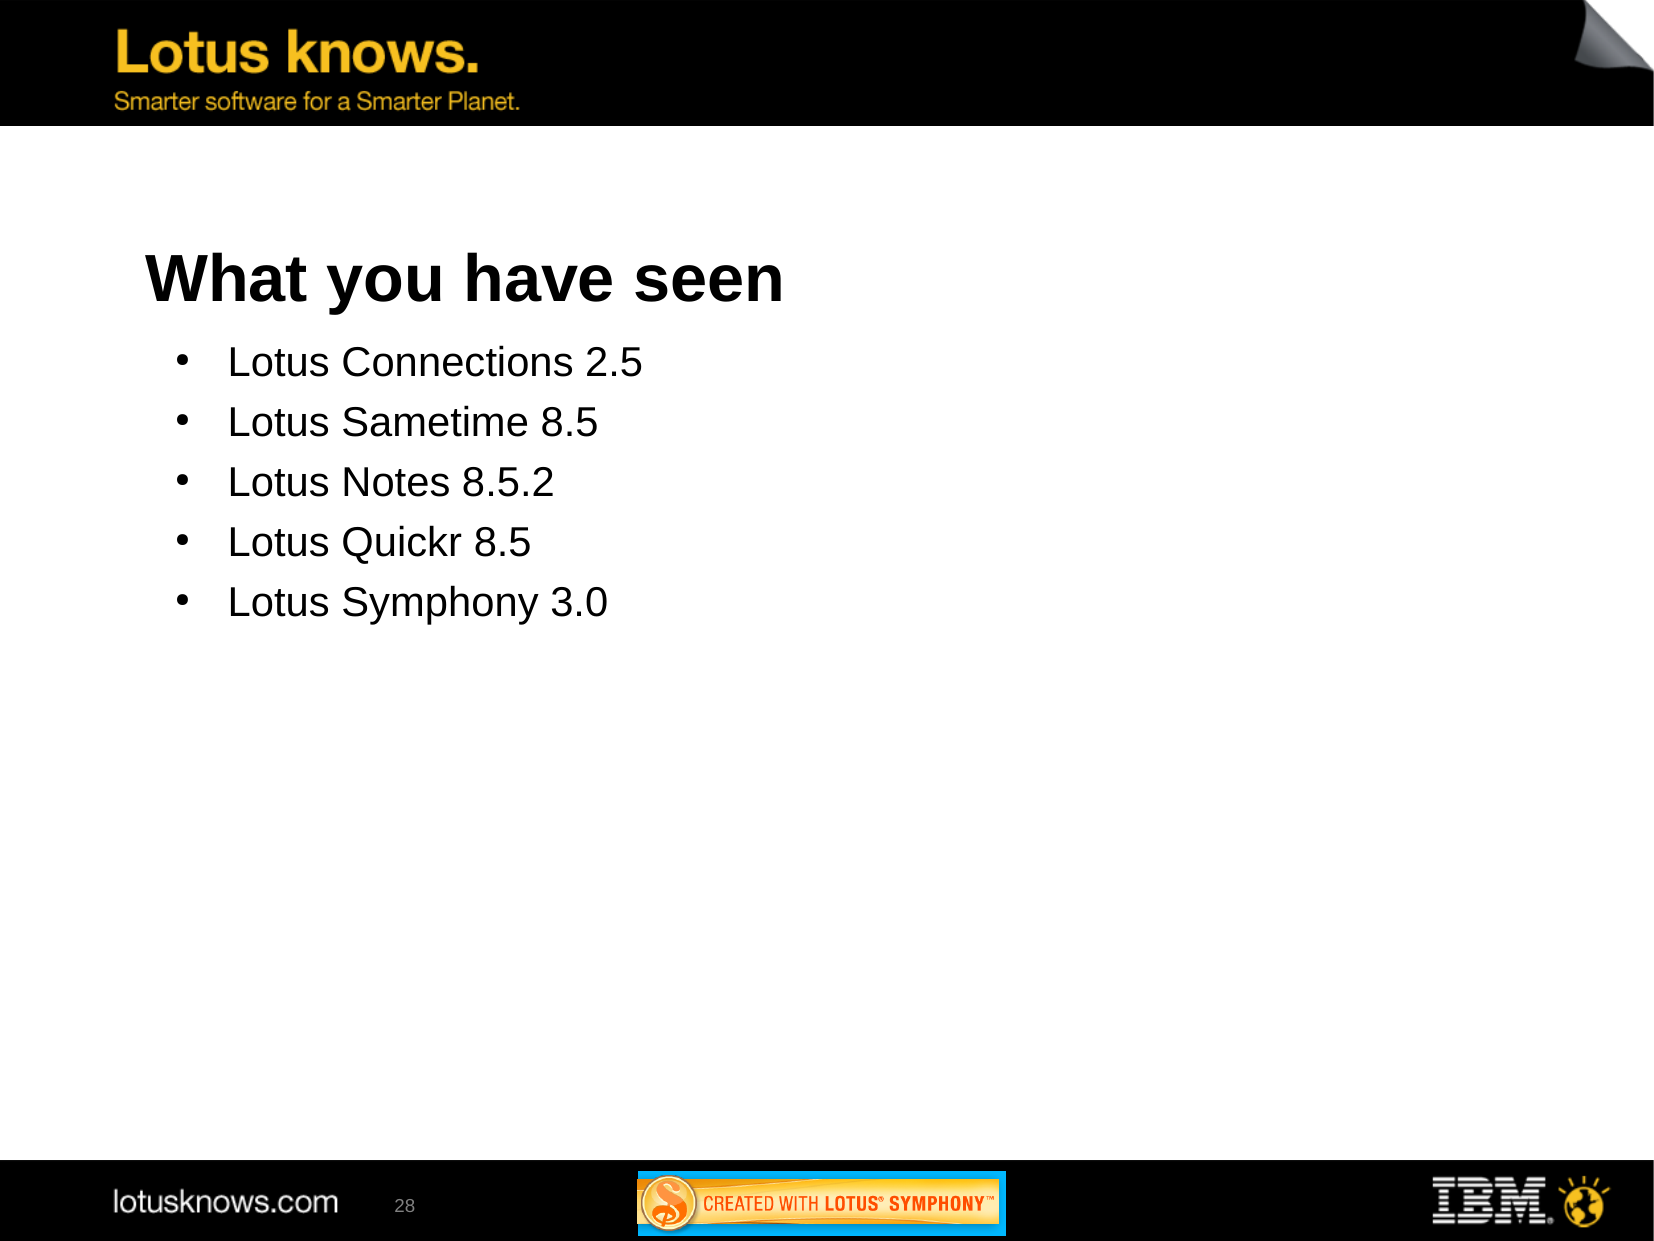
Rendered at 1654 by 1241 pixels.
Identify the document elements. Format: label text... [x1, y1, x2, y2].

list Lotus Connections 2.5 Lotus Sametime 8.5 Lotus Notes 8.5.2 Lotus Quickr 8.5 Lotus Symphony 3.0 [139, 338, 1552, 988]
title What you have seen [145, 144, 1513, 316]
picture [0, 1160, 1654, 1241]
picture [0, 0, 1654, 126]
